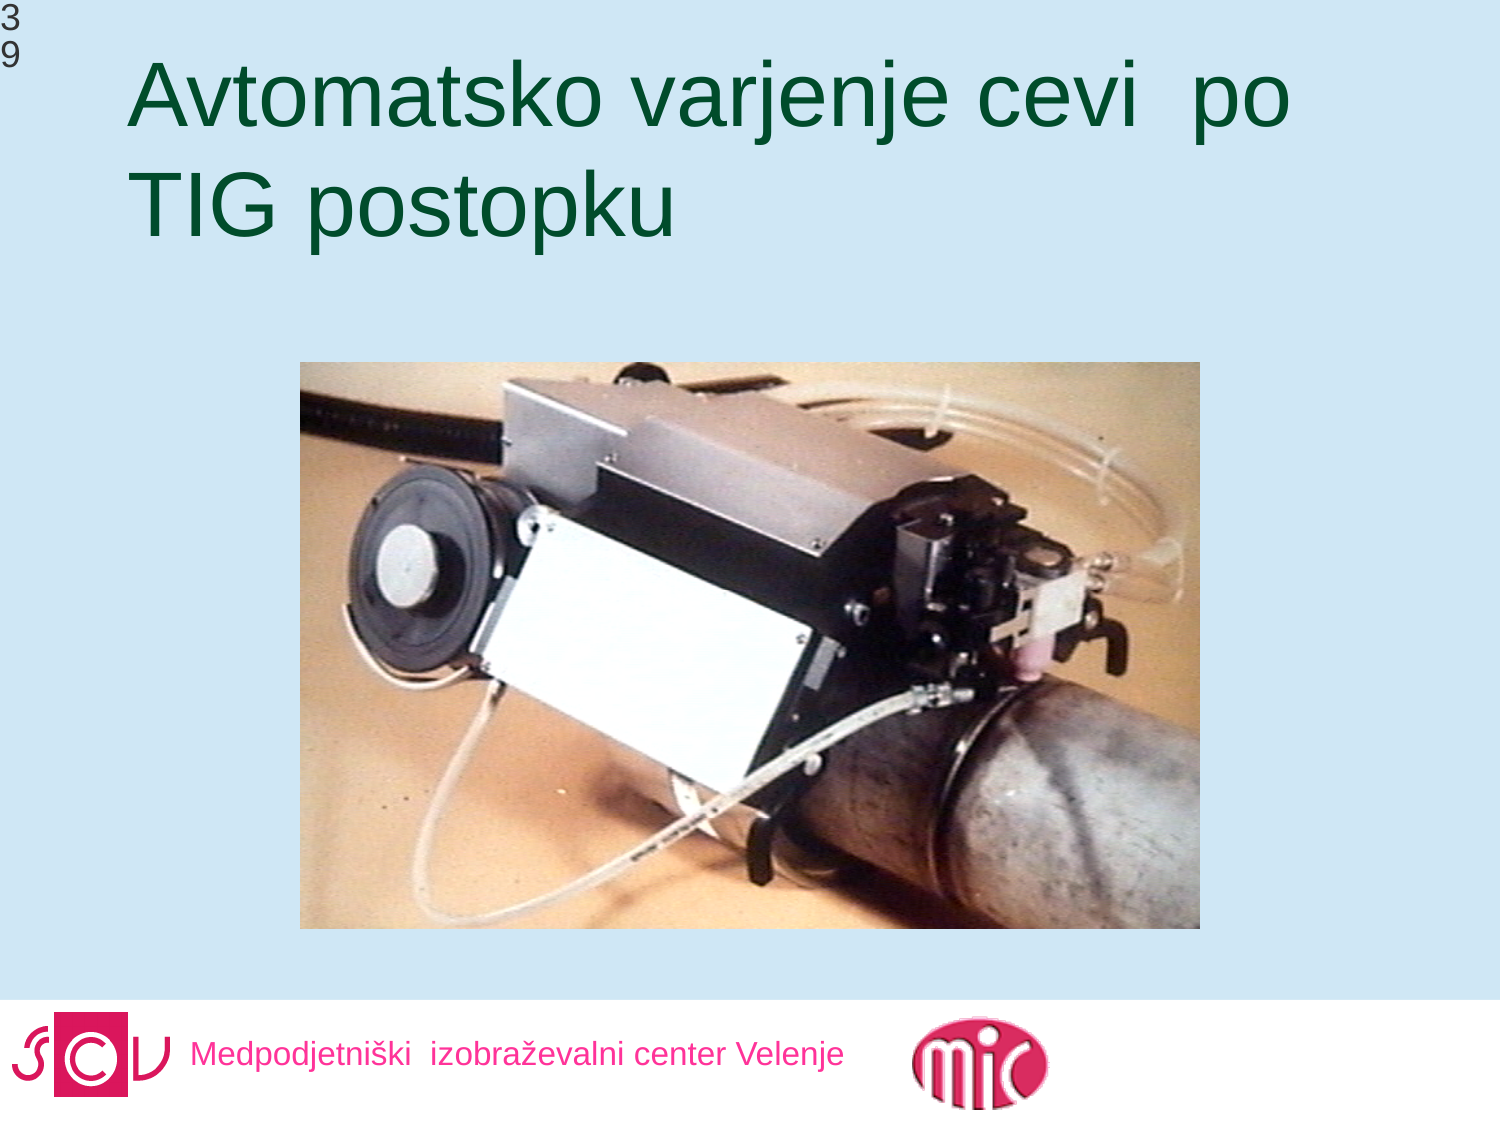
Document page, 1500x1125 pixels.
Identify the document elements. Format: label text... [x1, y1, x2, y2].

picture [300, 362, 1200, 929]
picture [912, 1012, 1050, 1110]
title Avtomatsko varjenje cevi po TIG postopku [112, 75, 1388, 263]
picture [12, 1012, 170, 1097]
